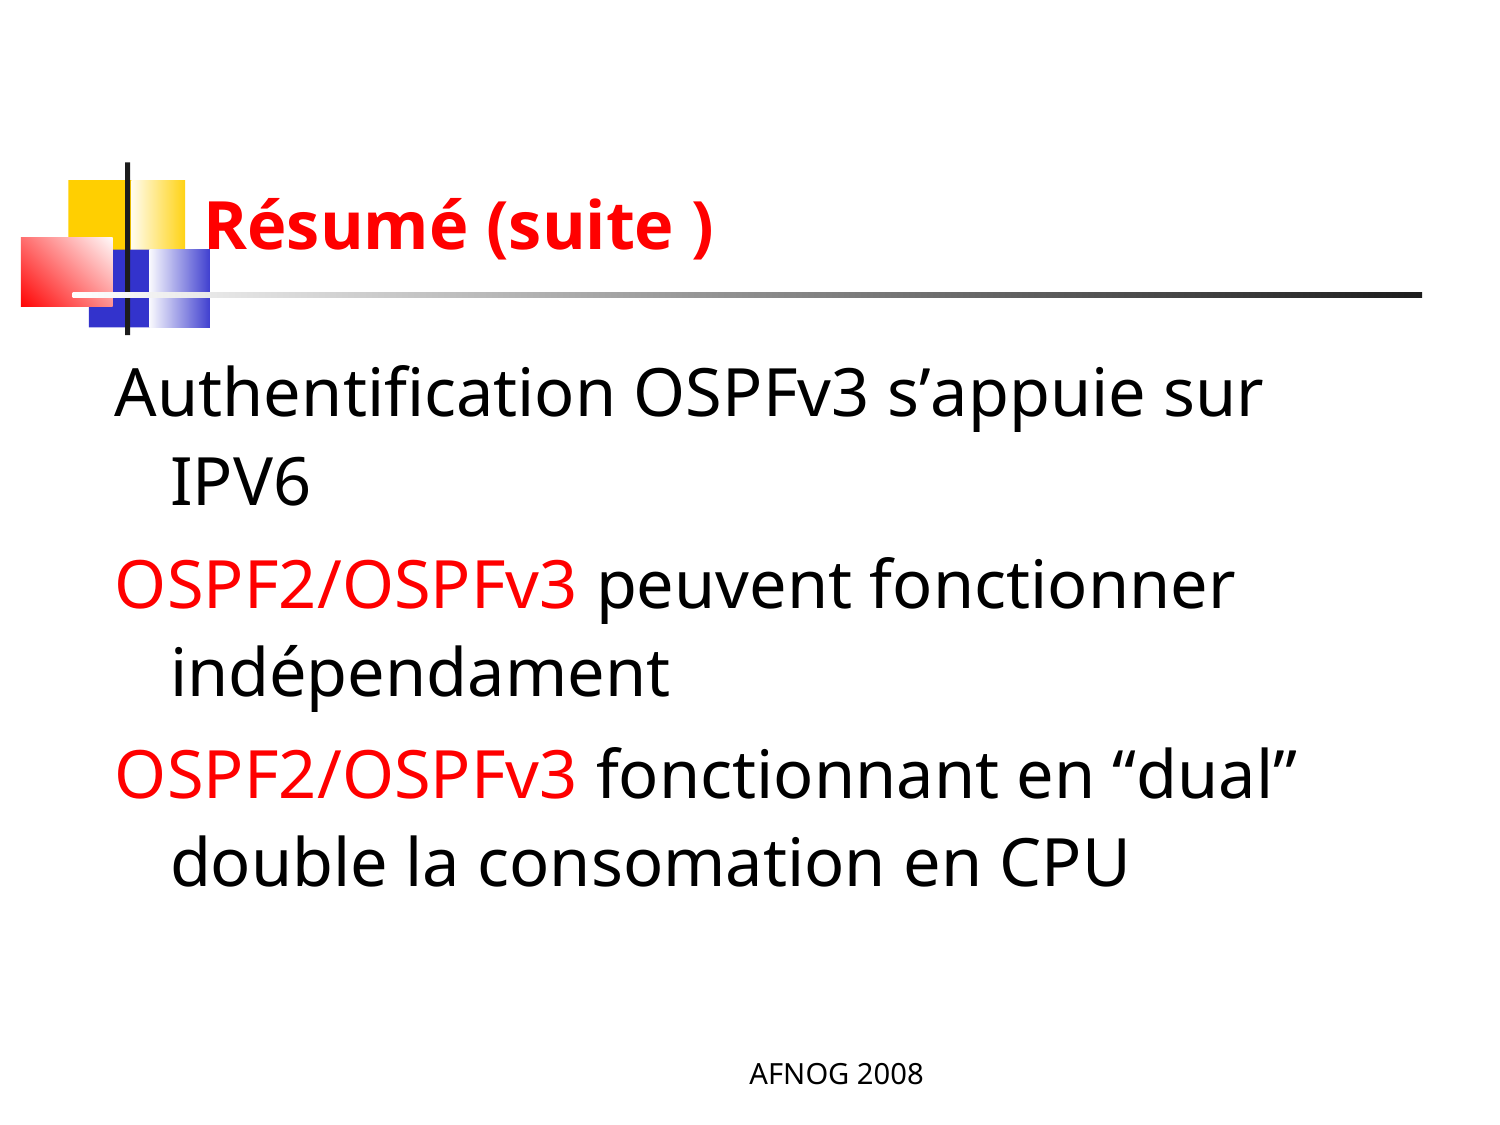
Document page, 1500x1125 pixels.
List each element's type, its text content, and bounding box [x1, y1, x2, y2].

title Résumé (suite ) [188, 35, 1468, 276]
text_box AFNOG 2008 [599, 1024, 1074, 1099]
list Authentification OSPFv3 s’appuie sur IPV6 OSPF2/OSPFv3 peuvent fonctionner indépendament OSPF2/OSPFv3 fonctionnant en “dual” double la consomation en CPU [100, 337, 1423, 1000]
